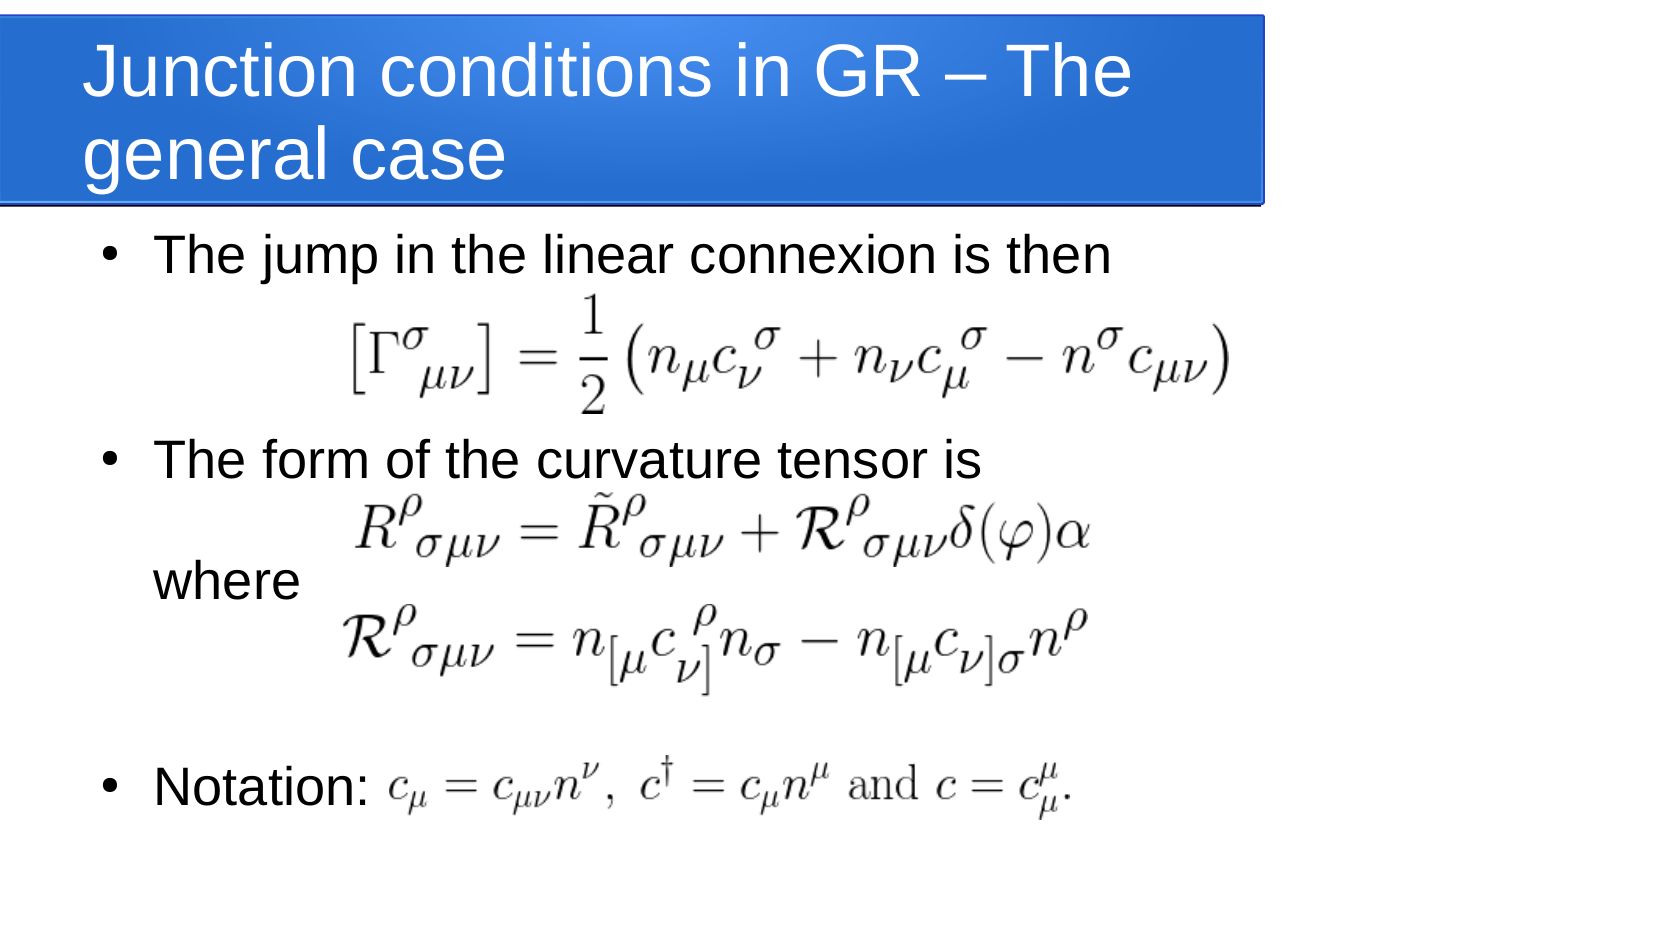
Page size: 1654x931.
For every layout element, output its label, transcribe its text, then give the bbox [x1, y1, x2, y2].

list The jump in the linear connexion is then The form of the curvature tensor is where Notation: [82, 224, 1571, 886]
picture [353, 293, 1229, 414]
picture [389, 755, 1070, 820]
picture [354, 491, 1091, 567]
picture [342, 604, 1088, 697]
title Junction conditions in GR – The general case [82, 29, 1235, 195]
